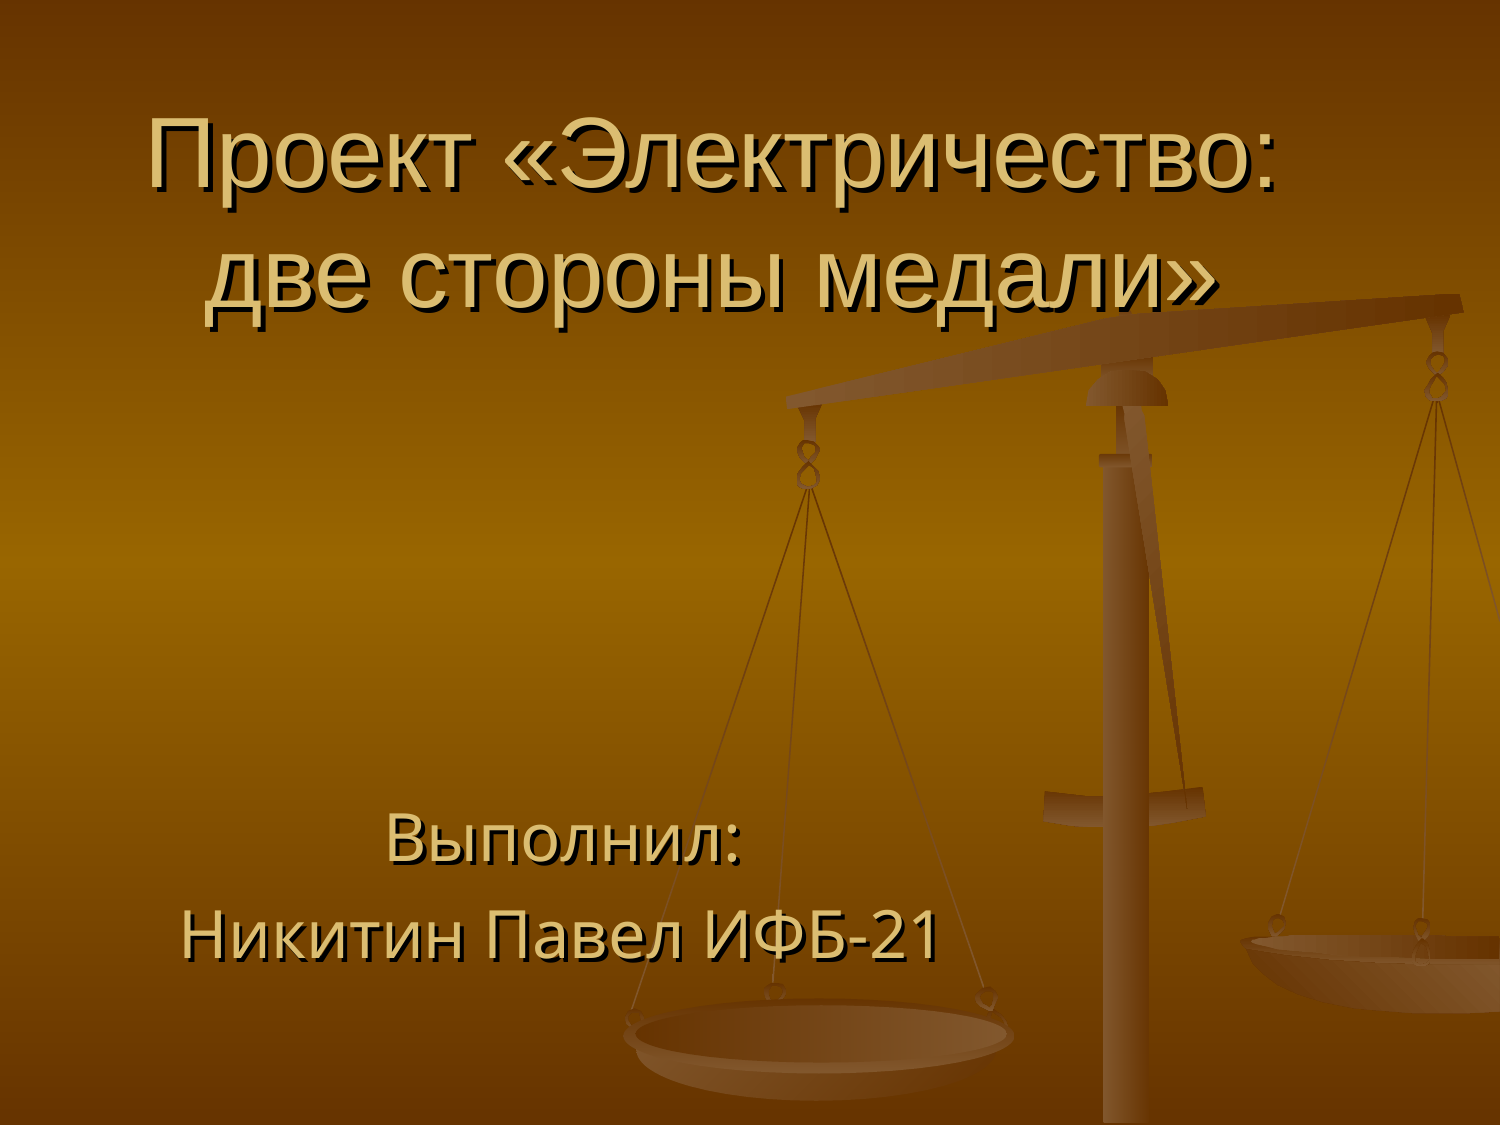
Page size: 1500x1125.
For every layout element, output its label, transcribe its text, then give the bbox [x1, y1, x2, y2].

subtitle Выполнил: Никитин Павел ИФБ-21 [37, 787, 1088, 1075]
title Проект «Электричество: две стороны медали» [75, 50, 1351, 335]
